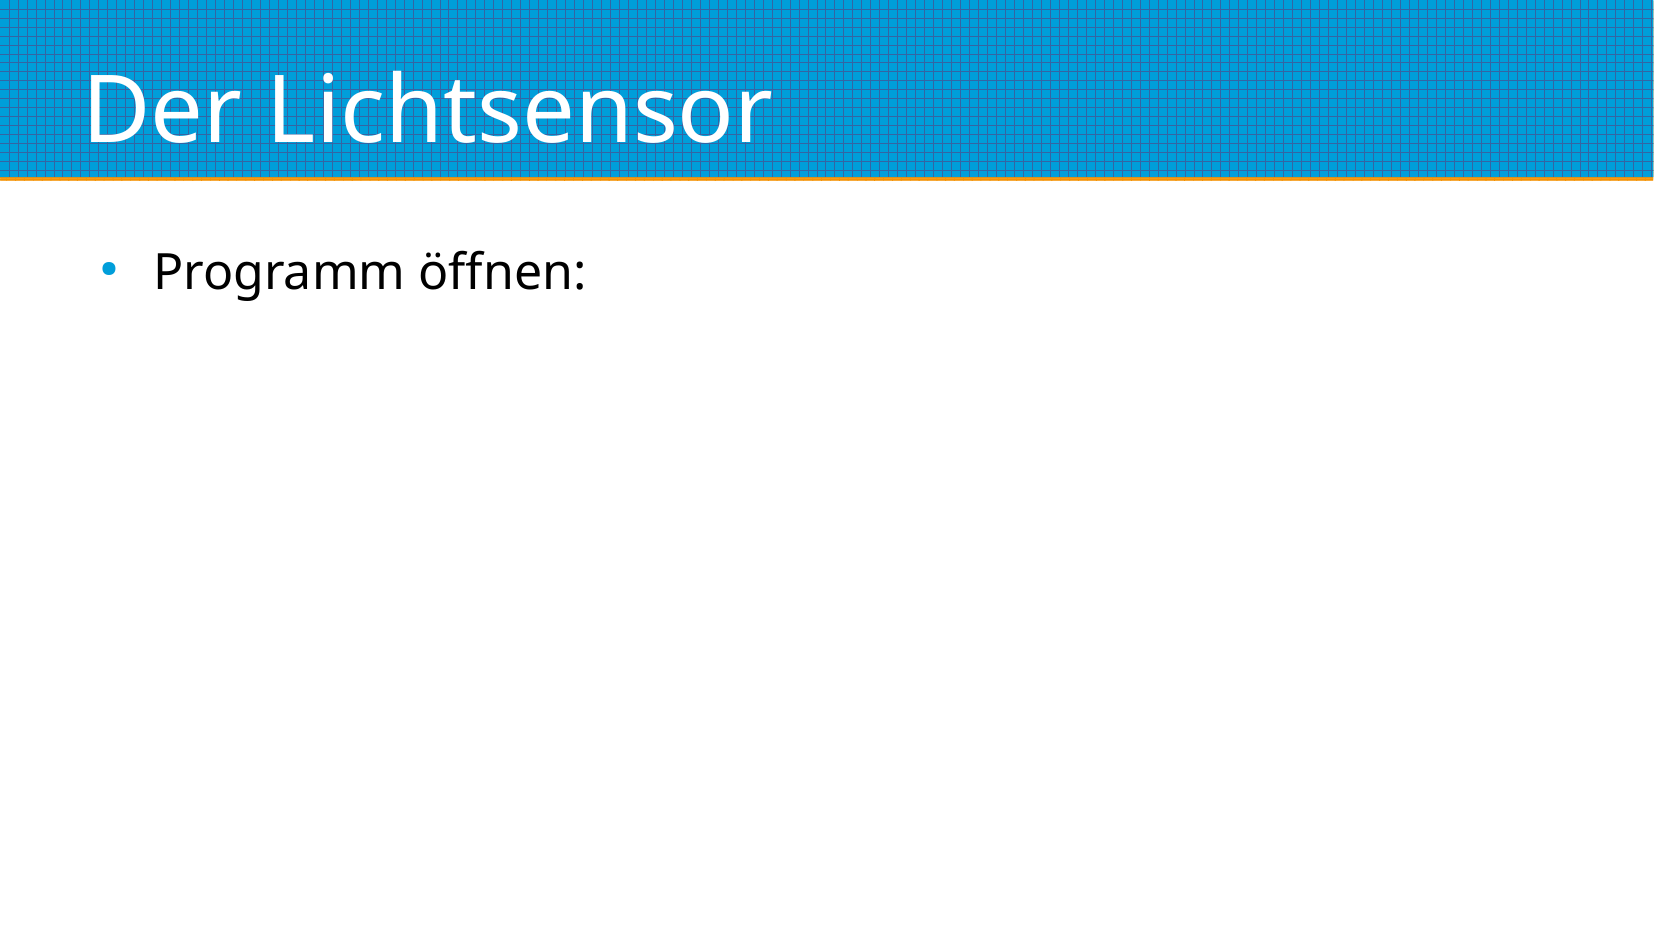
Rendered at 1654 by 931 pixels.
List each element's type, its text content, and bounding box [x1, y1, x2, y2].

title Der Lichtsensor [82, 14, 1571, 171]
list Programm öffnen: [82, 236, 1563, 811]
